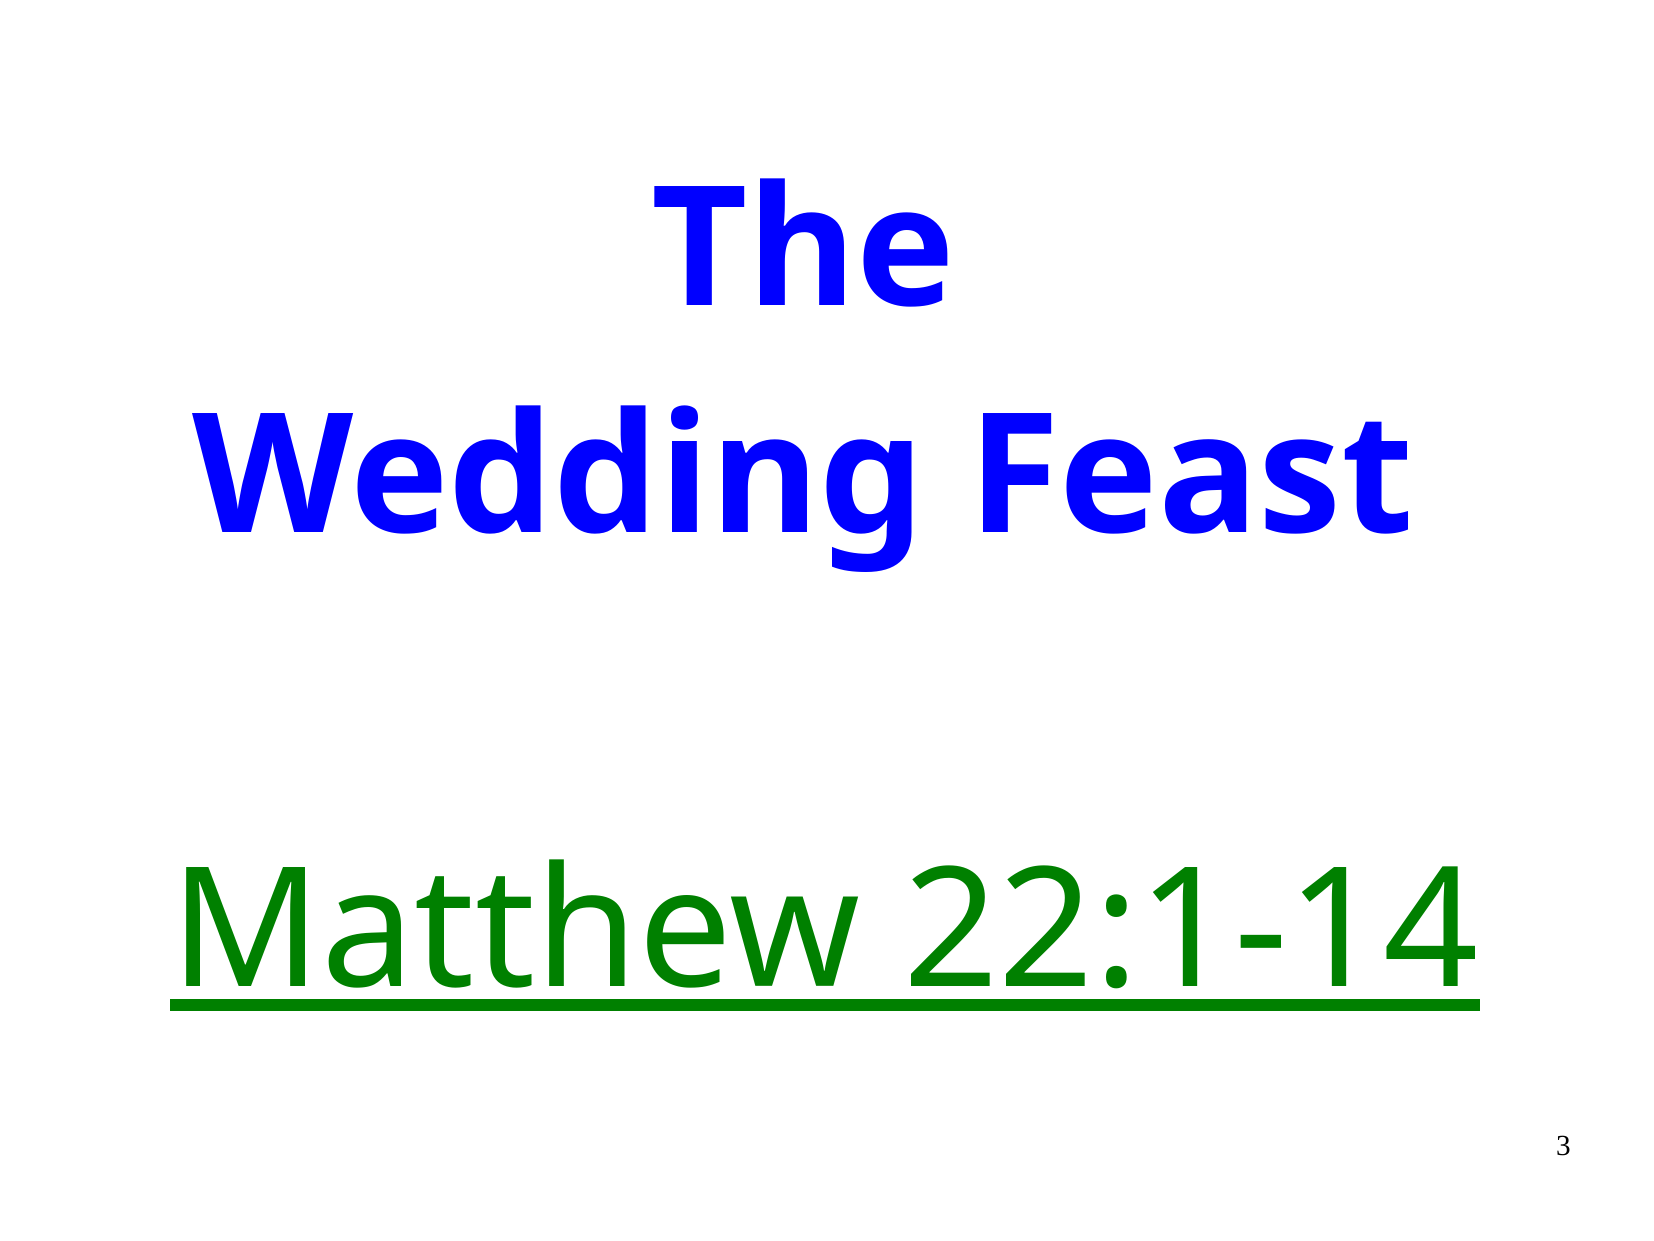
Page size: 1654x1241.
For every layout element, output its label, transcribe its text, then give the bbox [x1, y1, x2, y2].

subtitle The Wedding Feast Matthew 22:1-14 [37, 37, 1613, 1126]
